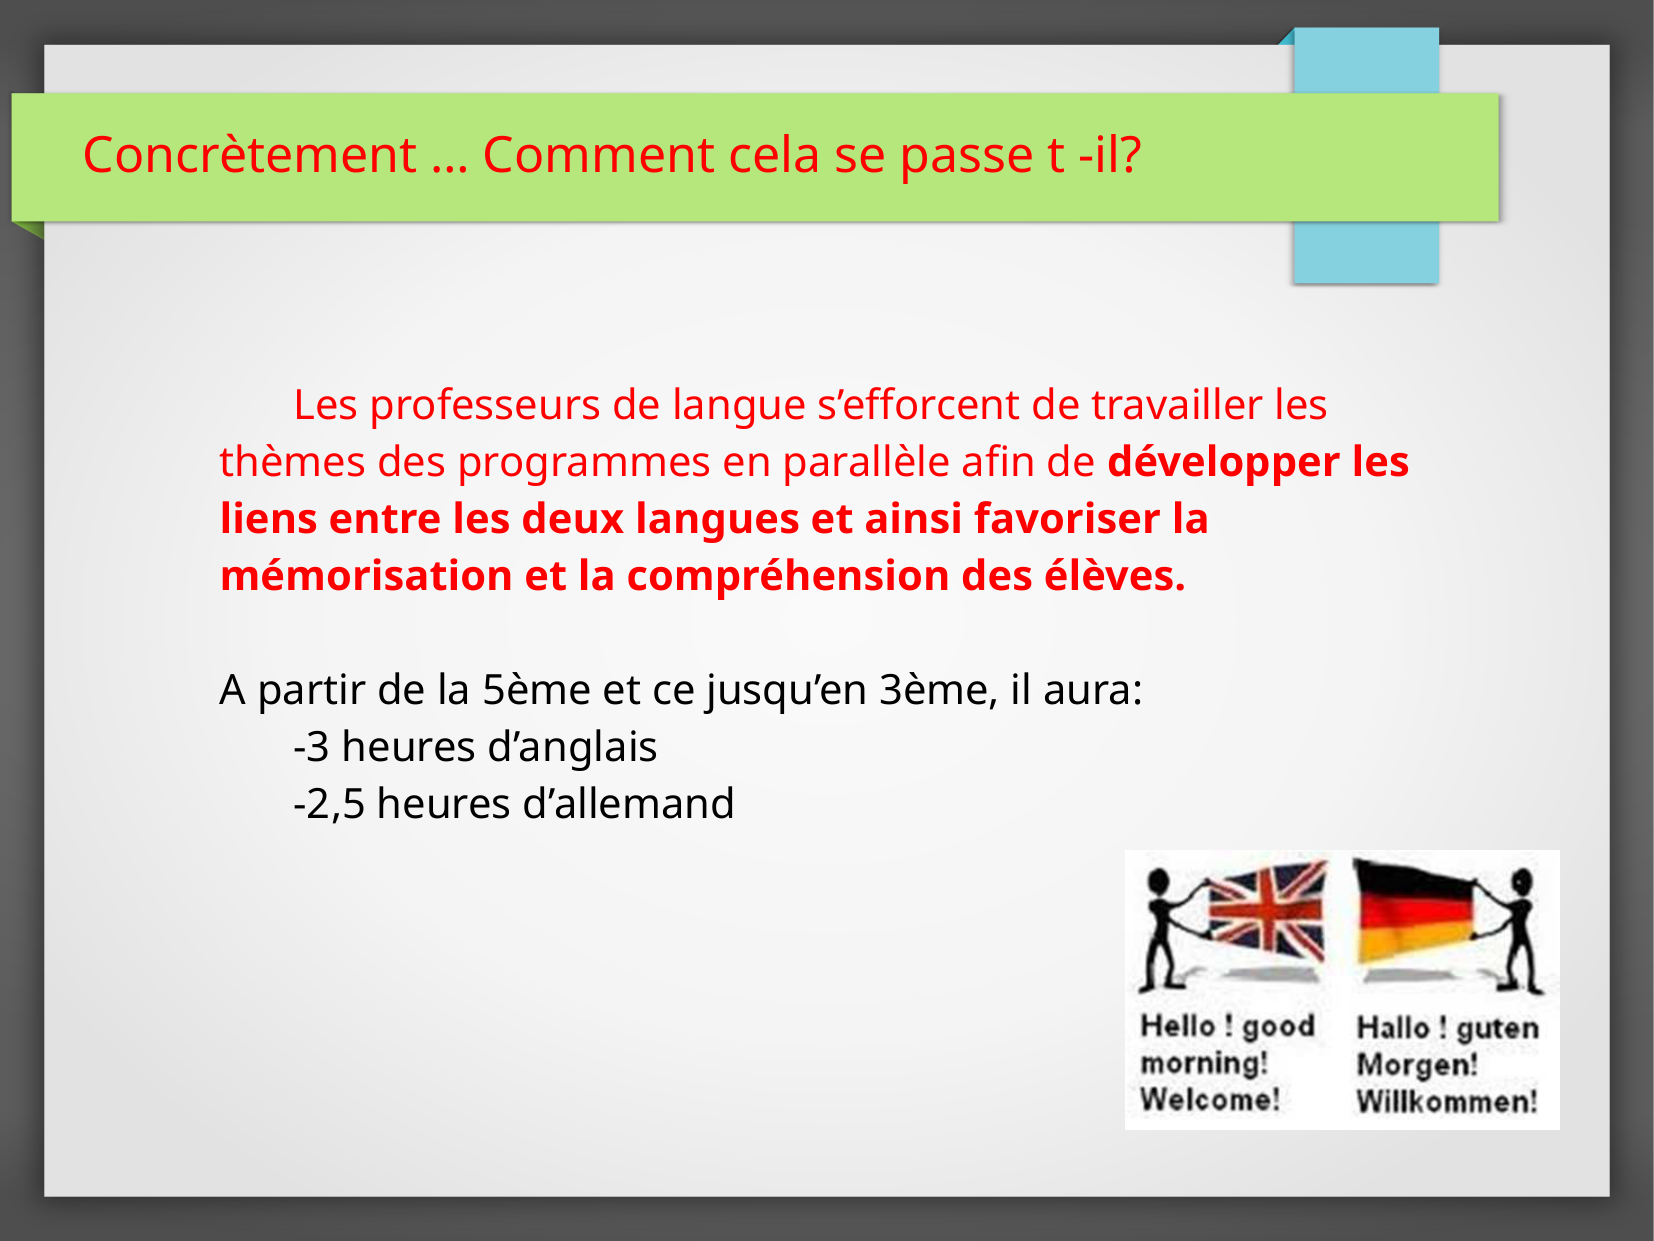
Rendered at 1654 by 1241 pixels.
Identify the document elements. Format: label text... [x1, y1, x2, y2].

text_box Les professeurs de langue s’efforcent de travailler les thèmes des programmes en parallèle afin de développer les liens entre les deux langues et ainsi favoriser la mémorisation et la compréhension des élèves. A partir de la 5ème et ce jusqu’en 3ème, il aura: -3 heures d’anglais -2,5 heures d’allemand [204, 310, 1464, 1083]
picture [0, 0, 1654, 1241]
title Concrètement … Comment cela se passe t -il? [82, 94, 1264, 213]
